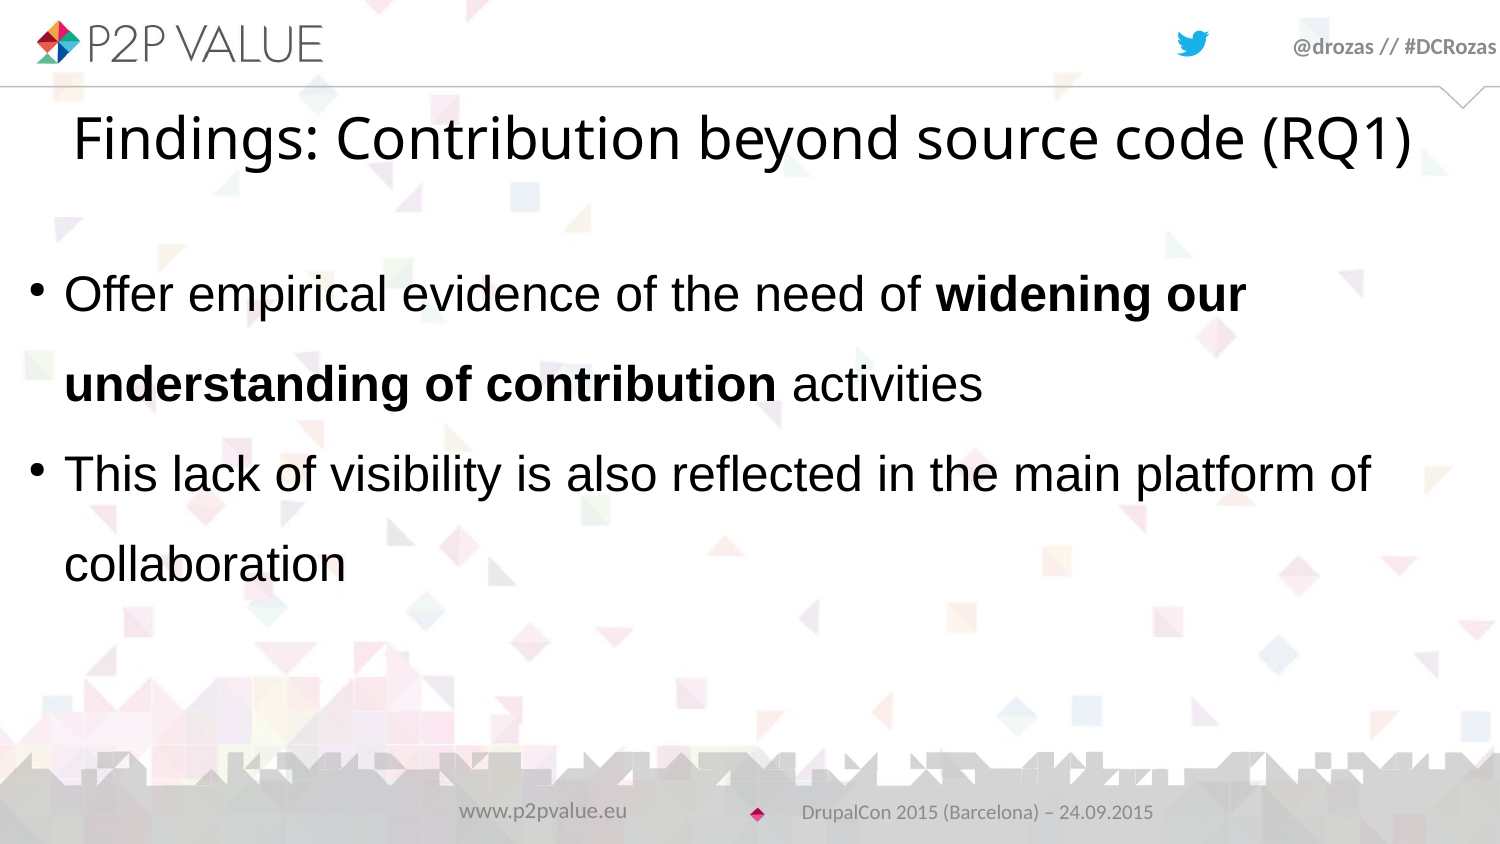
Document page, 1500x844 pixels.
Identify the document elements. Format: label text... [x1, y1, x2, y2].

text_box @drozas // #DCRozas [1170, 15, 1500, 76]
title Findings: Contribution beyond source code (RQ1) [0, 92, 1486, 181]
text_box DrupalCon 2015 (Barcelona) – 24.09.2015 [788, 788, 1481, 834]
subtitle Offer empirical evidence of the need of widening our understanding of contribution activities This lack of visibility is also reflected in the main platform of collaboration [15, 225, 1496, 781]
picture [0, 0, 1500, 844]
text_box www.p2pvalue.eu [453, 789, 672, 829]
